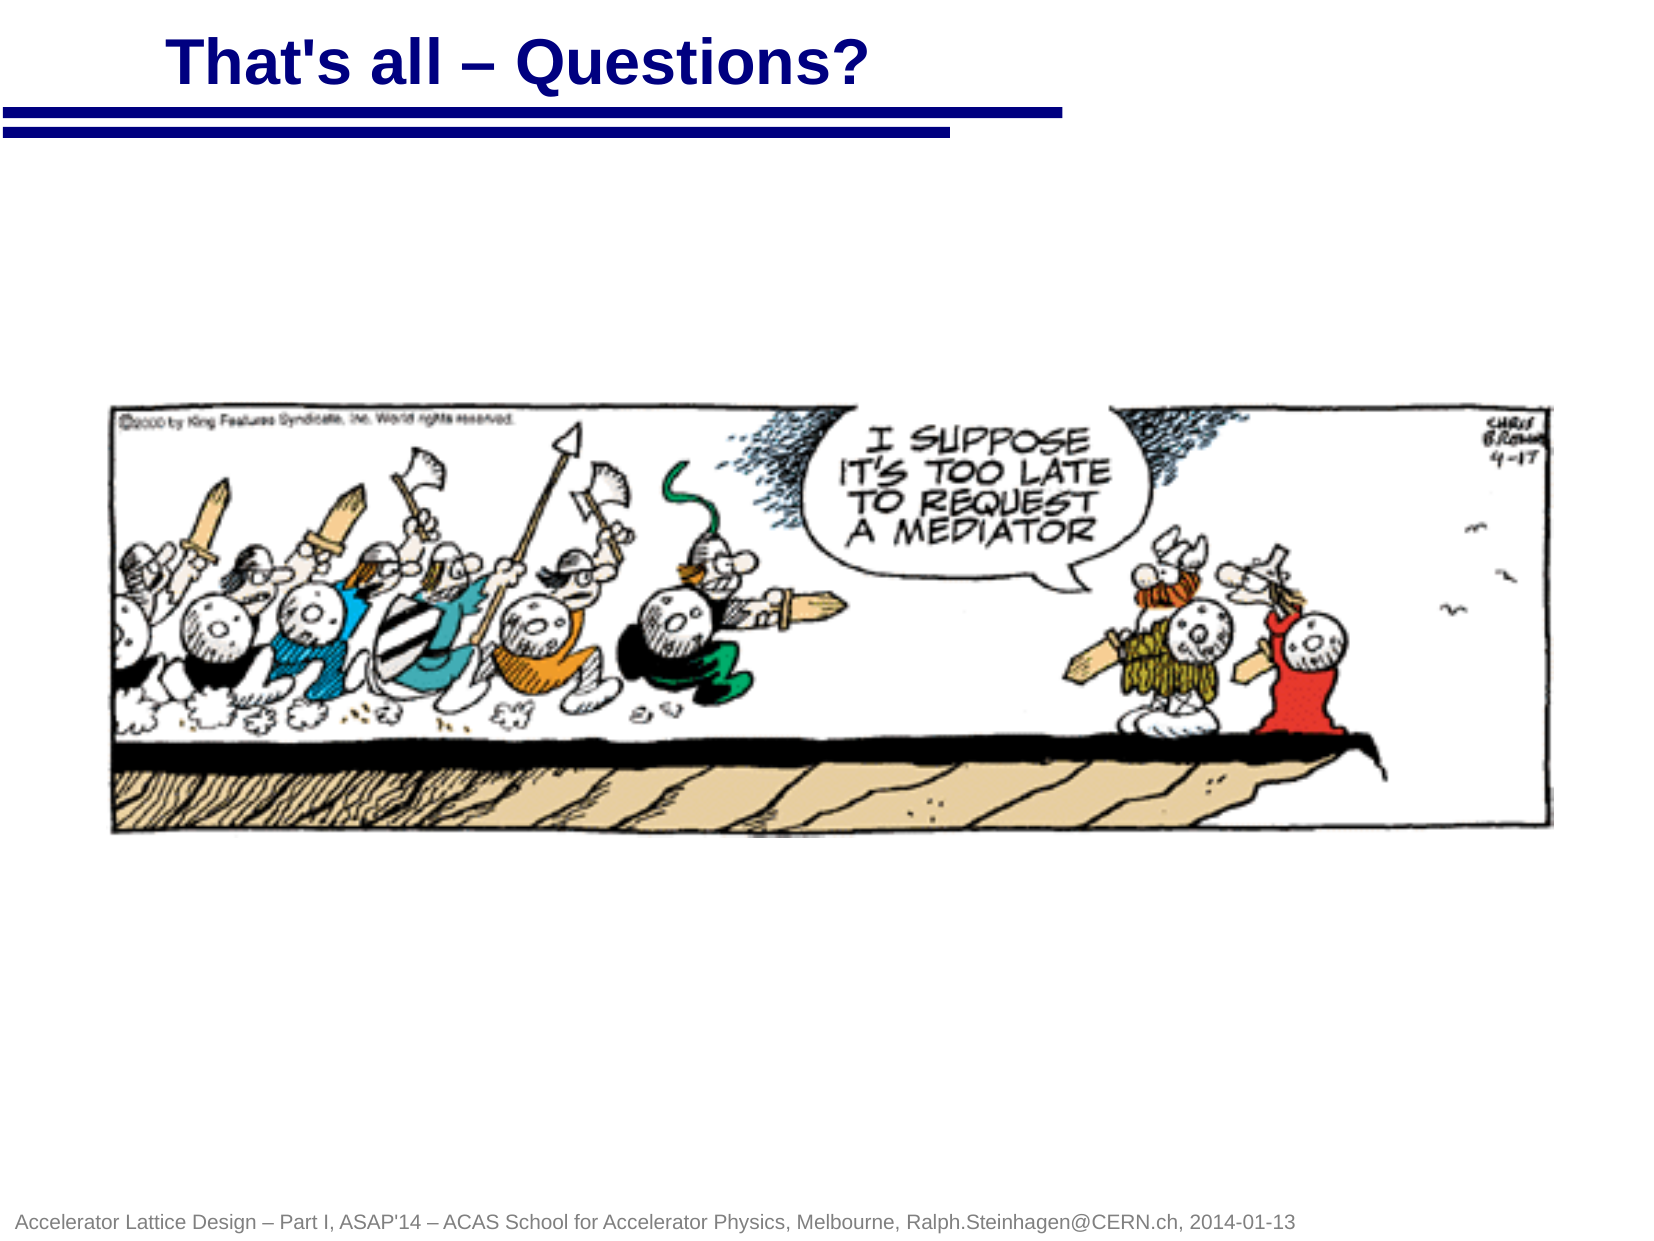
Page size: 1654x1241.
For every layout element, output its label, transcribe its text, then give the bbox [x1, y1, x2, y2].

picture [106, 401, 1554, 838]
title That's all – Questions? [165, 0, 1323, 124]
list [65, 192, 1628, 1205]
